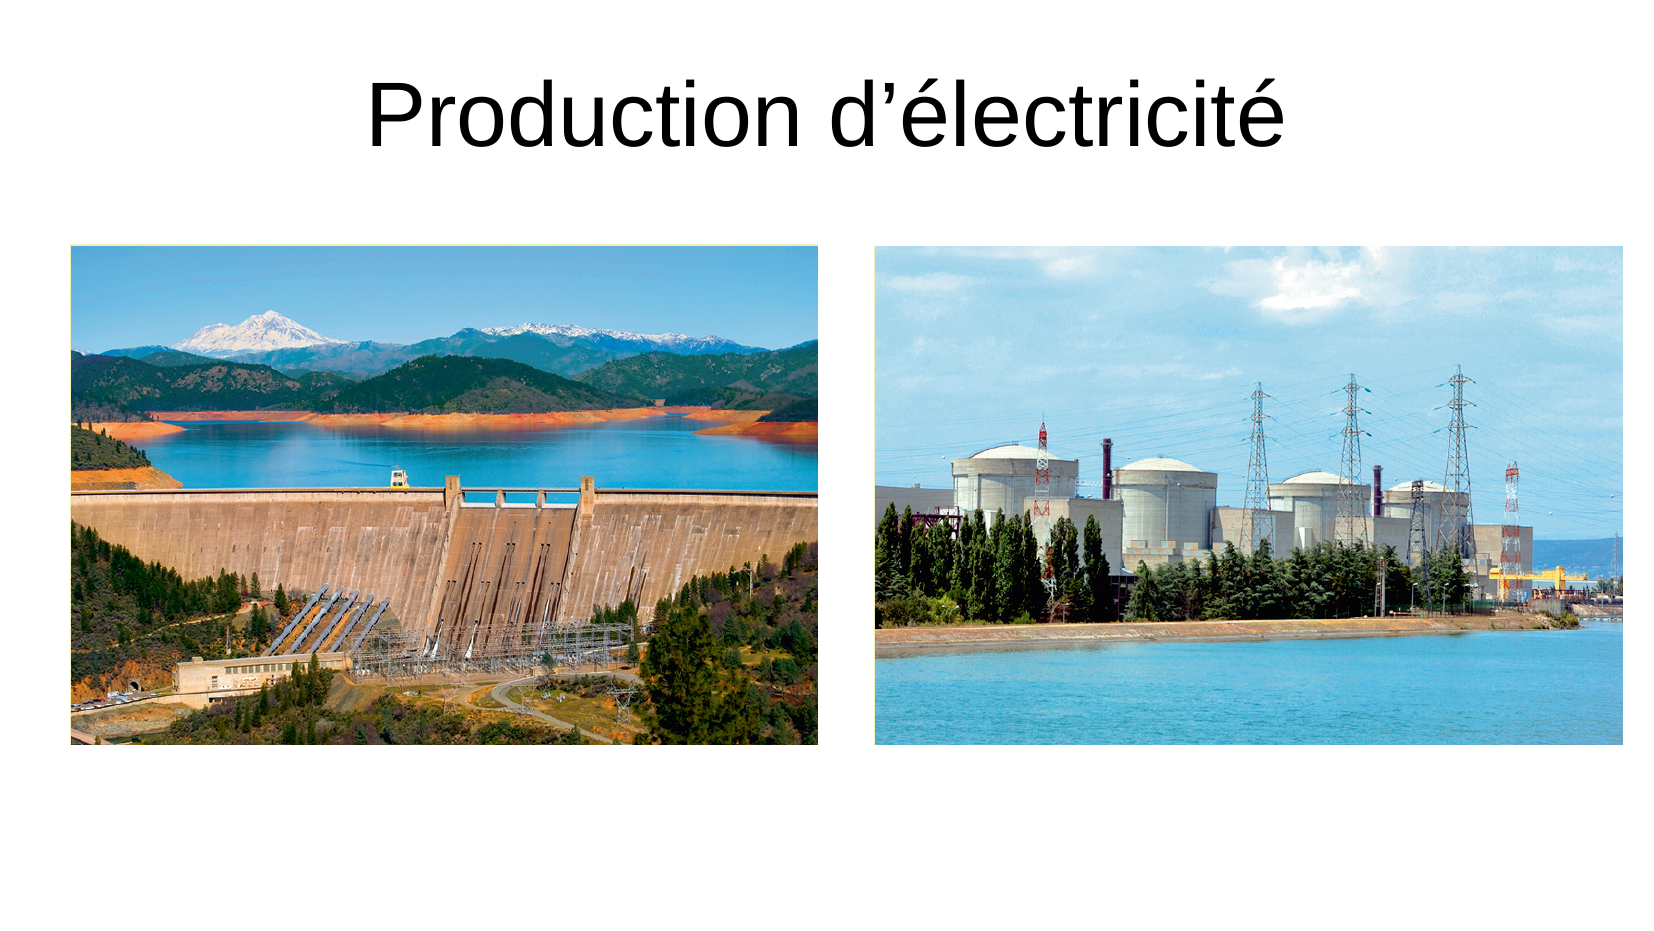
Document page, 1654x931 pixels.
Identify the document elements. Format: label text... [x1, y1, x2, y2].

picture [874, 246, 1623, 745]
picture [70, 244, 818, 745]
title Production d’électricité [82, 37, 1571, 193]
